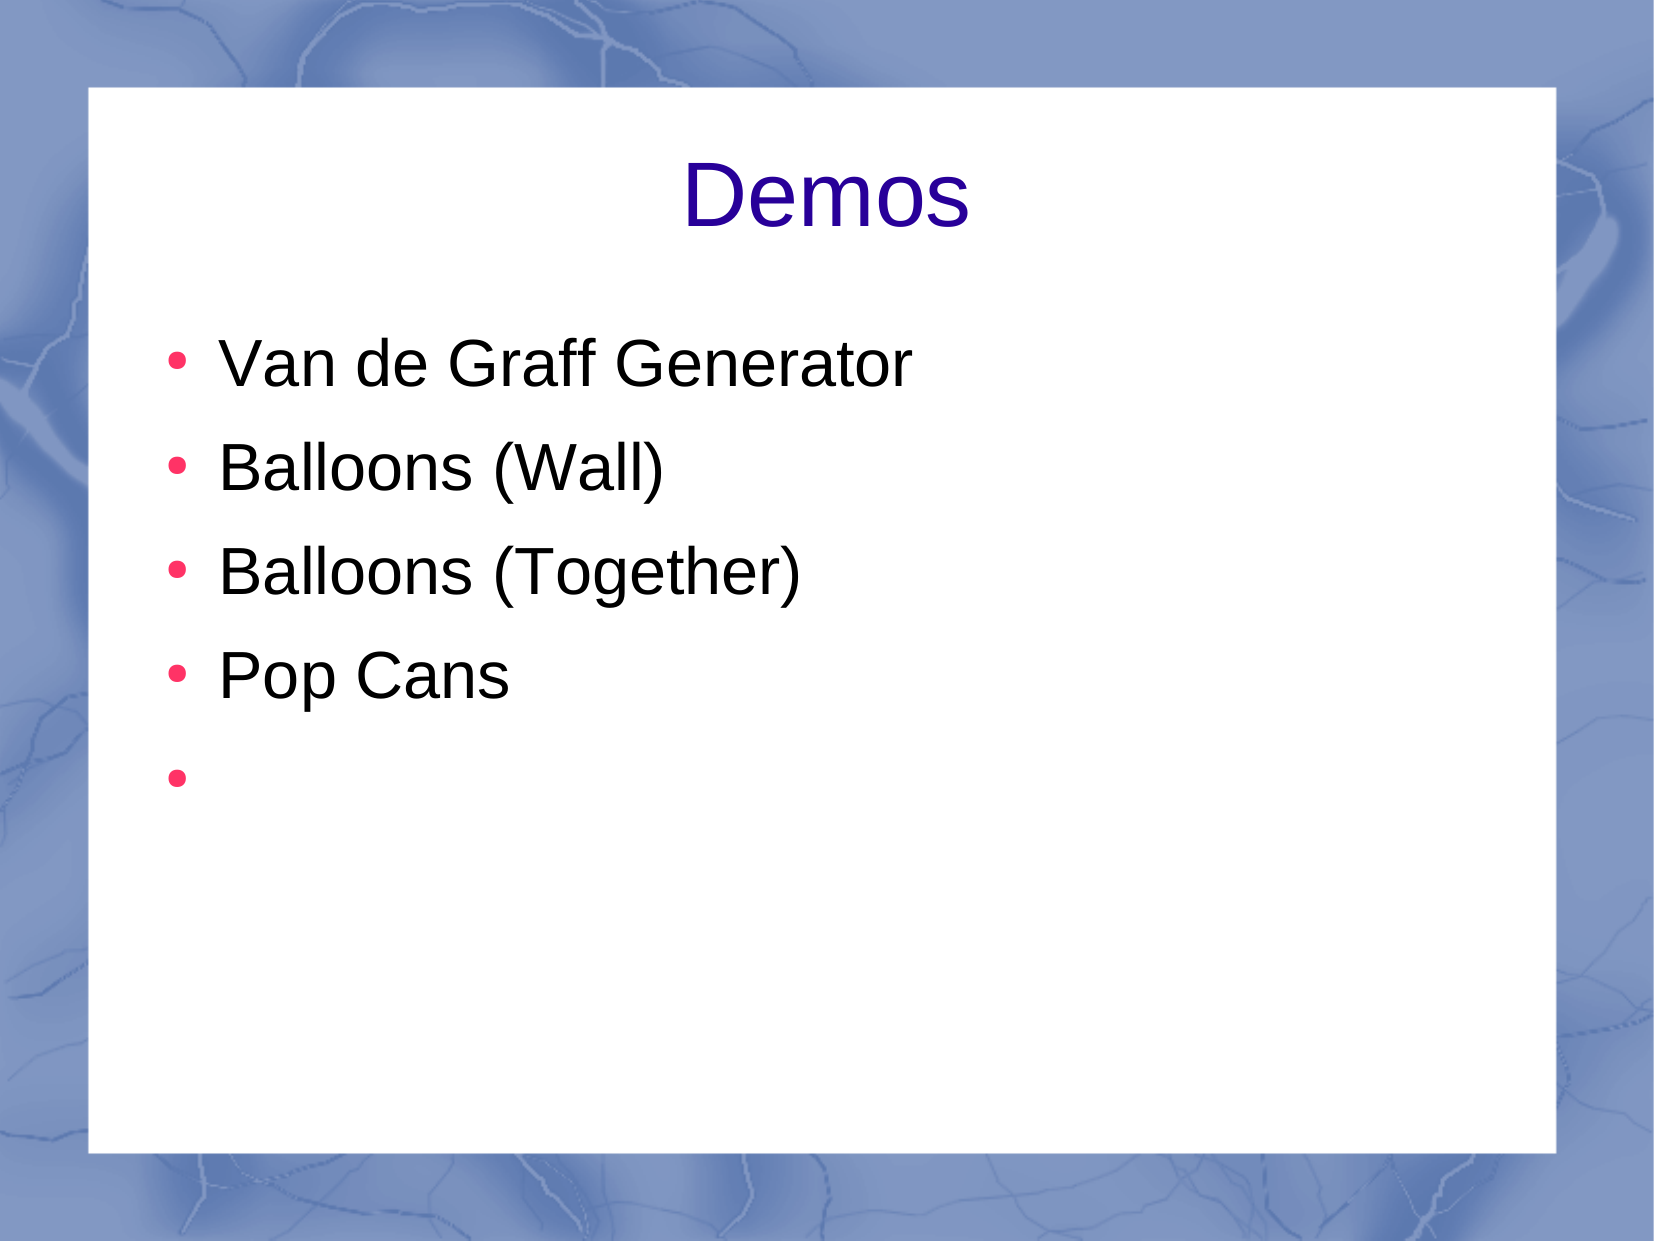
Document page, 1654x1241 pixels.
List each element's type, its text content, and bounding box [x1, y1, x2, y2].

list Van de Graff Generator Balloons (Wall) Balloons (Together) Pop Cans [147, 325, 1506, 1126]
picture [0, 0, 1654, 1241]
title Demos [118, 98, 1536, 291]
